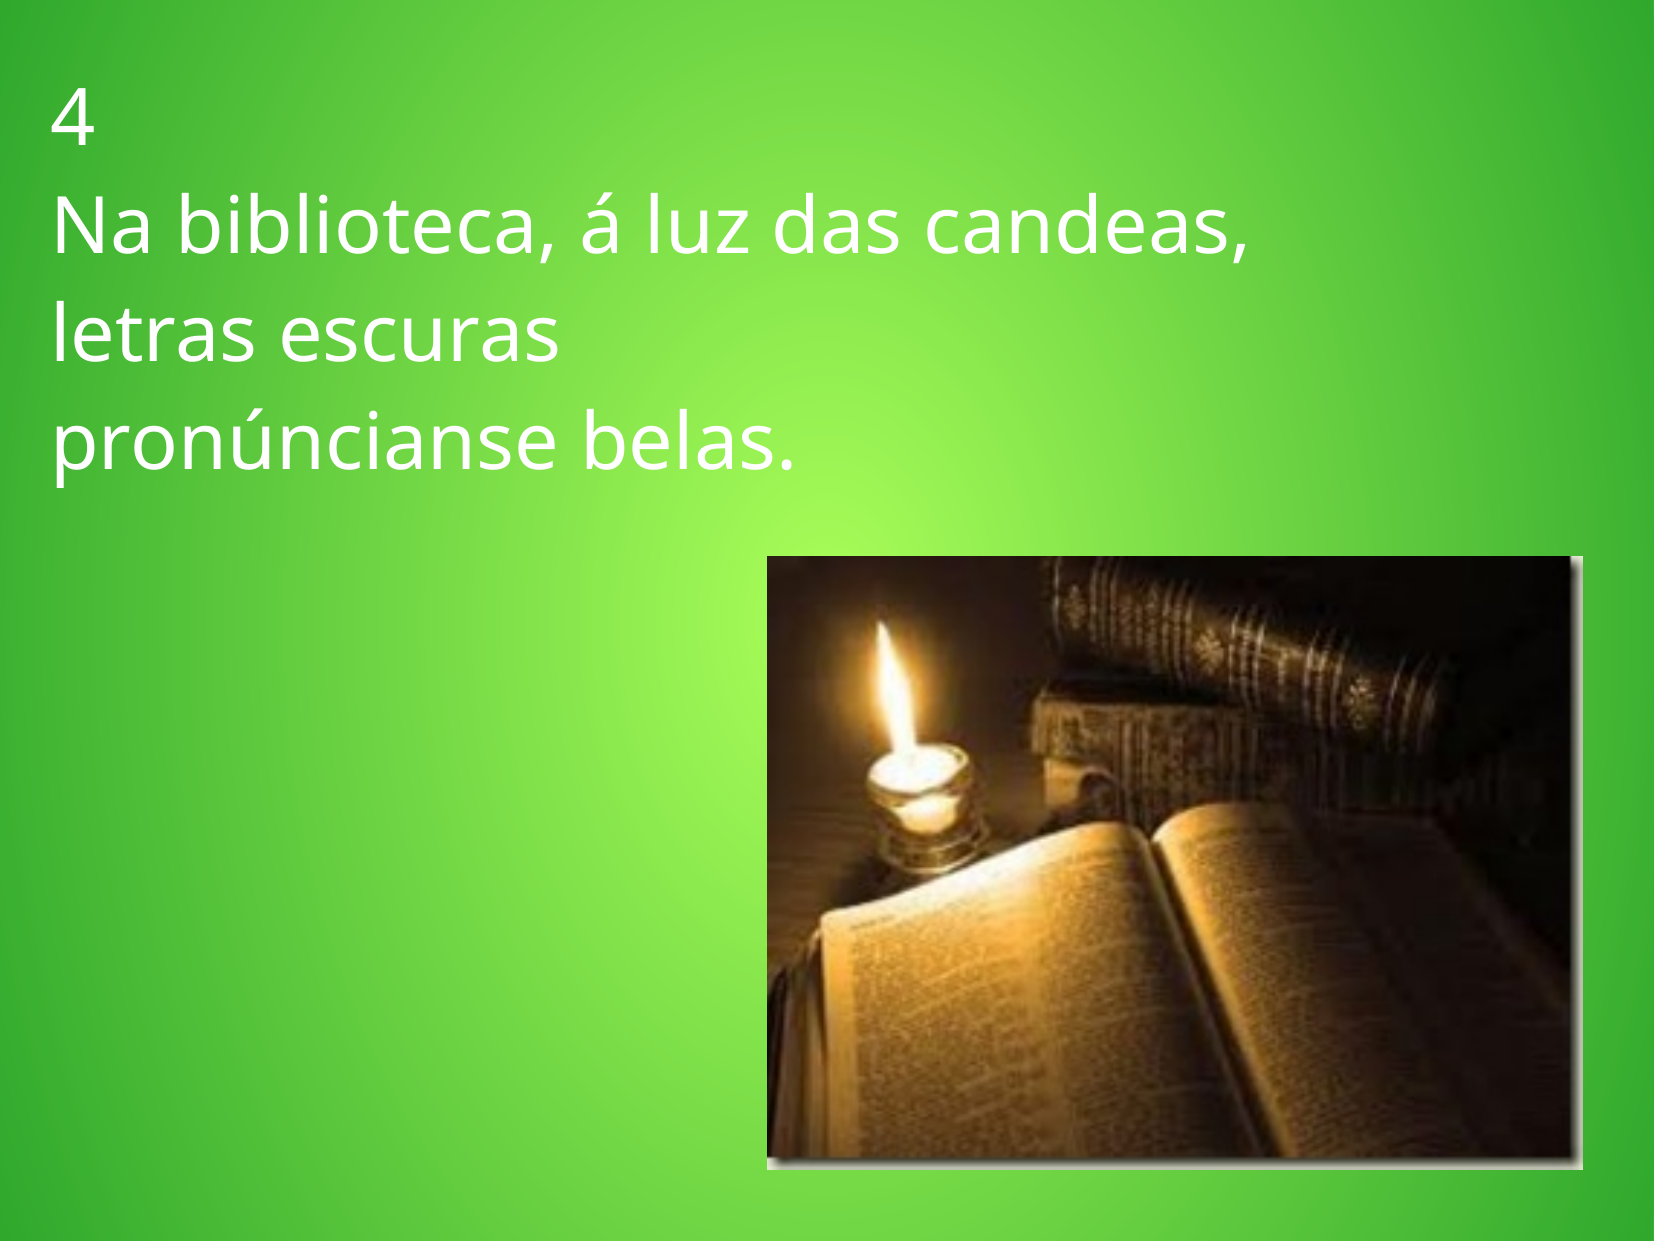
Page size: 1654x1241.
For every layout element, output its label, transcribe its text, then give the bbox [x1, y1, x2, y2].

text_box 4 Na biblioteca, á luz das candeas, letras escuras pronúncianse belas. [35, 53, 1654, 509]
picture [767, 556, 1583, 1170]
